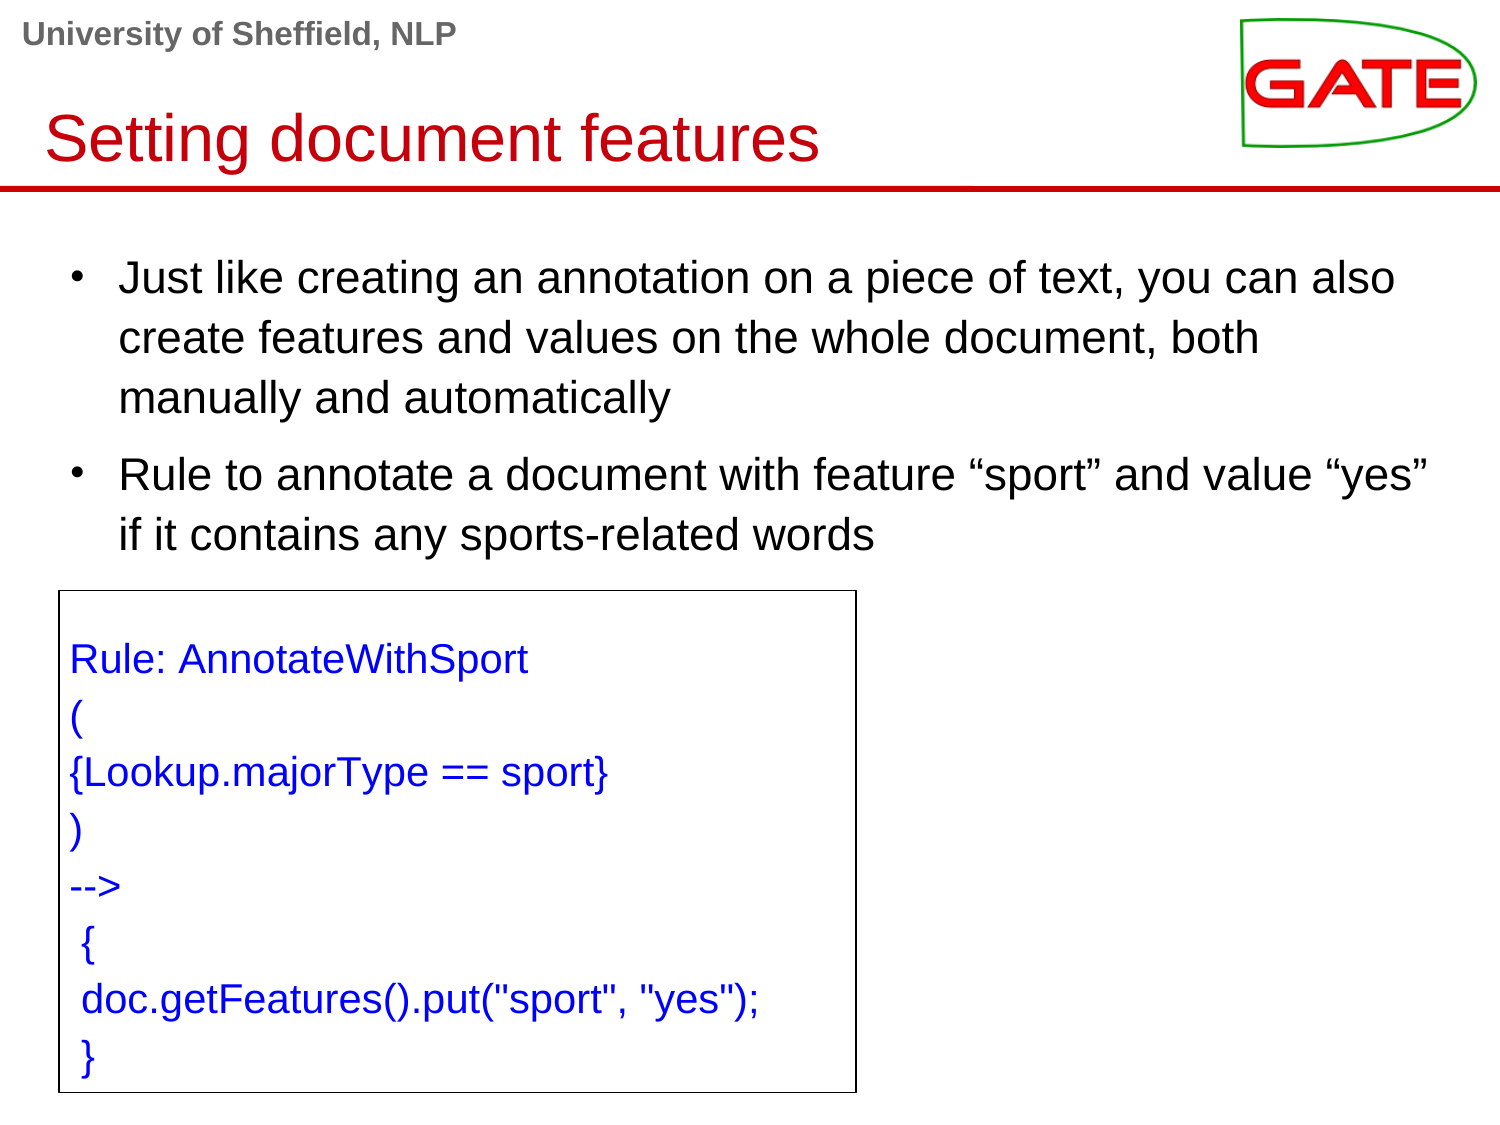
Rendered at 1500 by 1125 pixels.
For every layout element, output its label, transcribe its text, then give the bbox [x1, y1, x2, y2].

list Just like creating an annotation on a piece of text, you can also create features and values on the whole document, both manually and automatically Rule to annotate a document with feature “sport” and value “yes” if it contains any sports-related words Rule: AnnotateWithSport ( {Lookup.majorType == sport} ) --> { doc.getFeatures().put("sport", "yes"); } [0, 235, 1447, 1125]
picture [1240, 18, 1477, 148]
title Setting document features [29, 29, 1373, 235]
